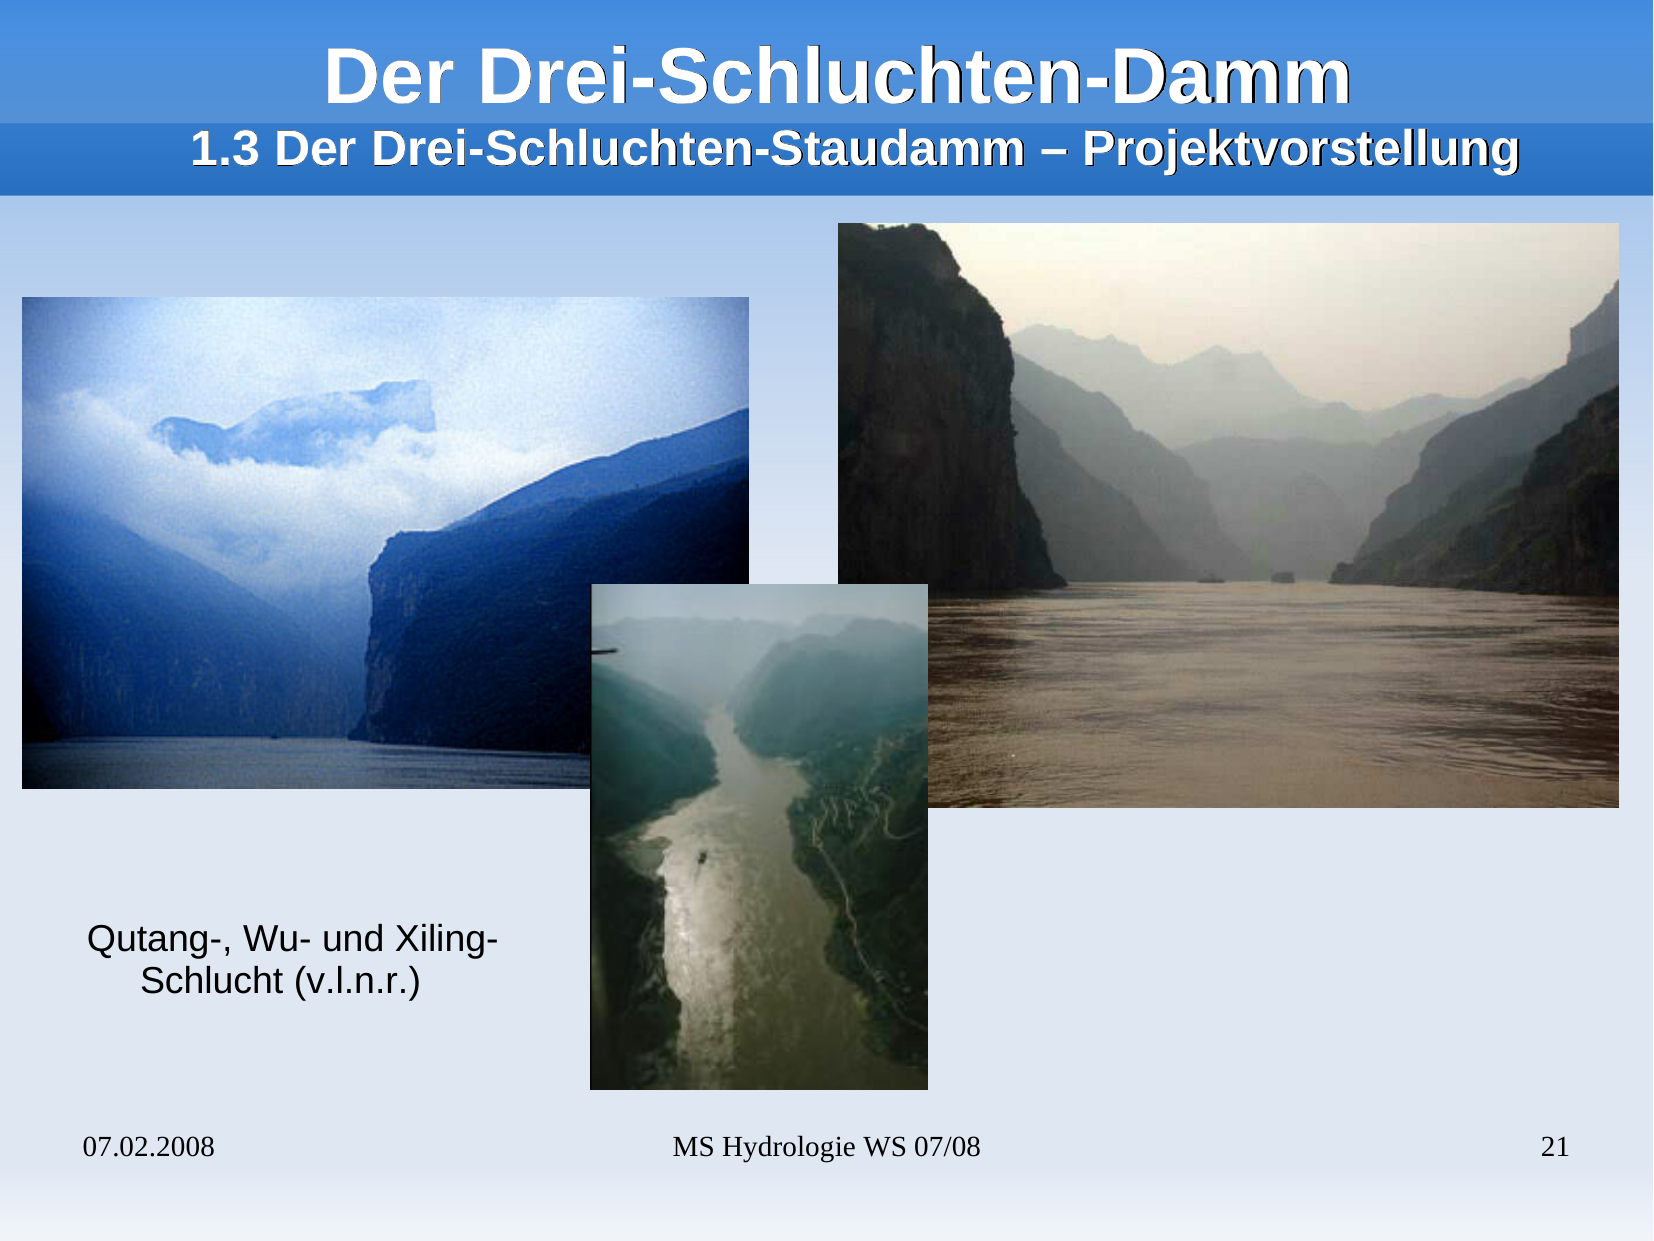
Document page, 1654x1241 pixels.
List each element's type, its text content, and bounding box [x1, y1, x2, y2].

picture [0, 0, 1654, 1241]
title Der Drei-Schluchten-Damm 1.3 Der Drei-Schluchten-Staudamm – Projektvorstellung [76, 0, 1565, 208]
list Qutang-, Wu- und Xiling-Schlucht (v.l.n.r.) [69, 917, 550, 1056]
